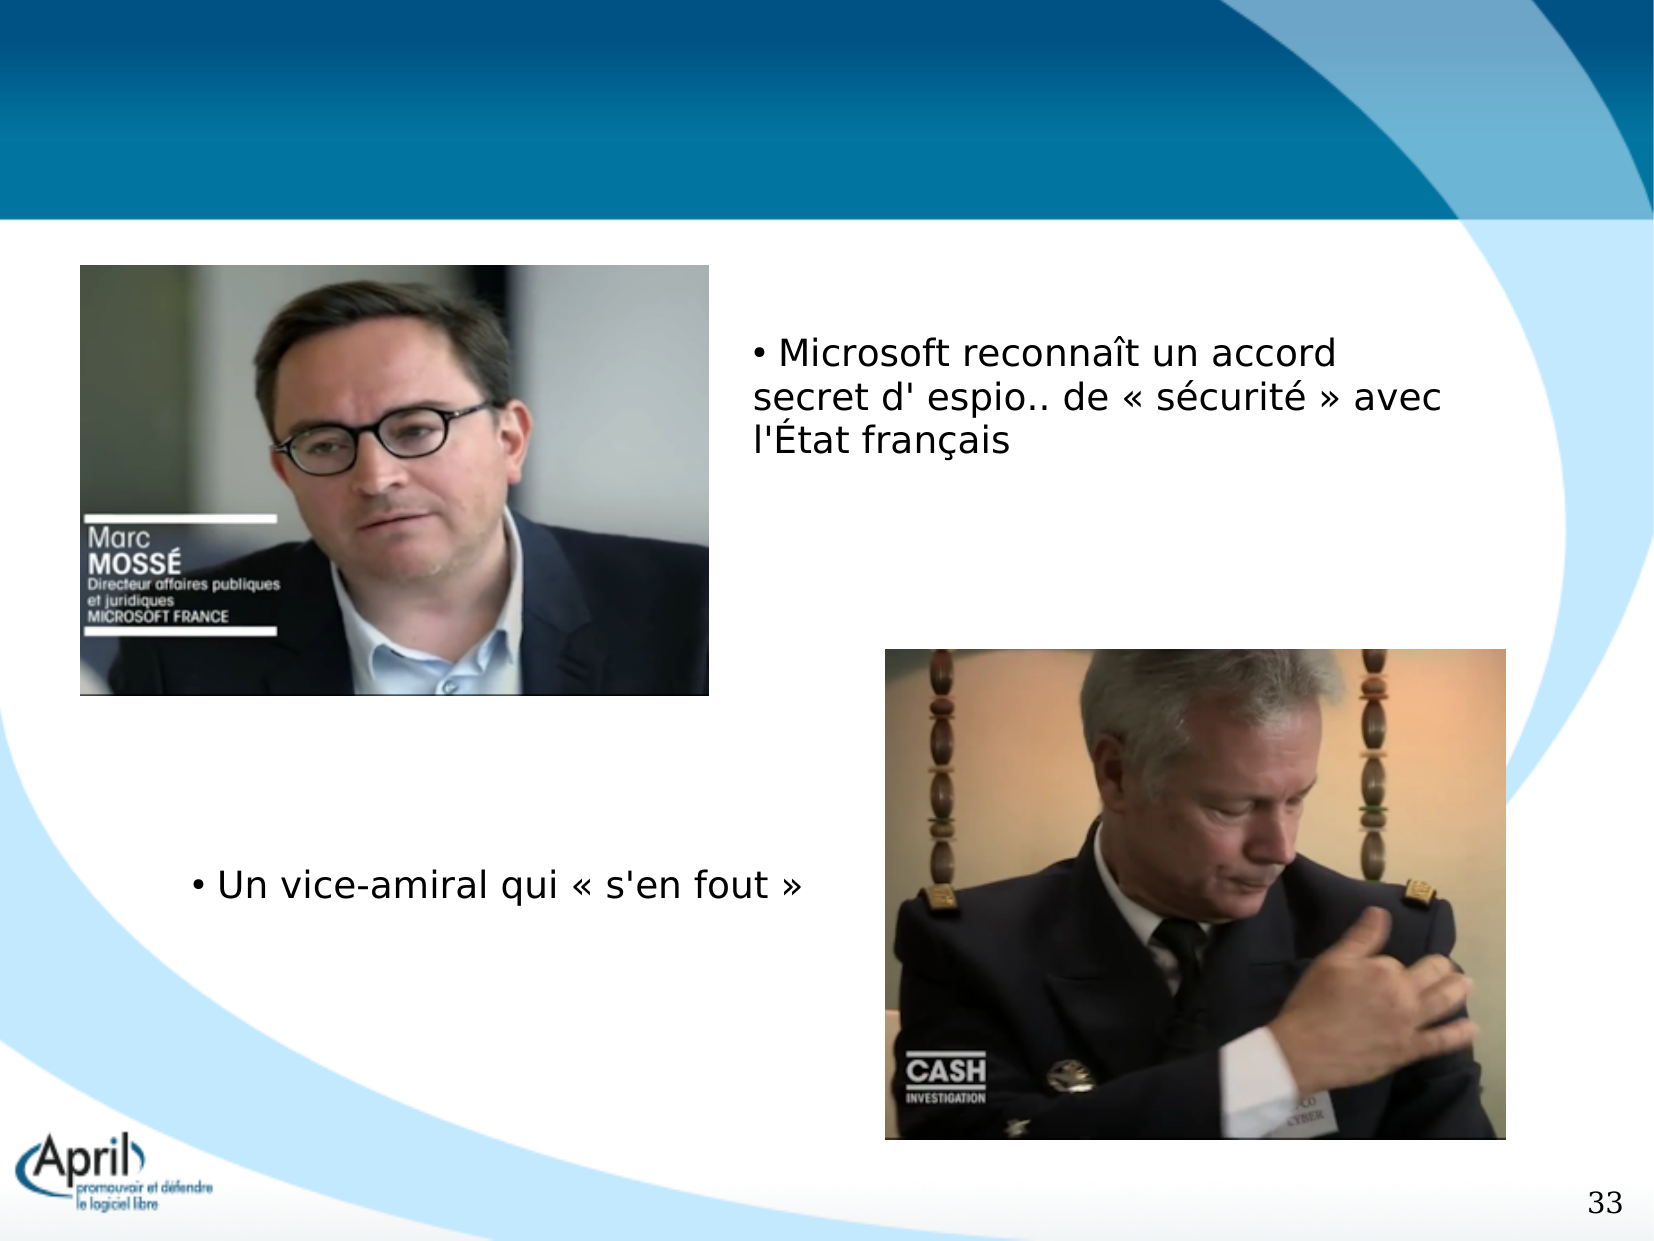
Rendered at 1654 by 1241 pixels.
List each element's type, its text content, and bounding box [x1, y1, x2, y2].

text_box Microsoft reconnaît un accord secret d' espio.. de « sécurité » avec l'État français [738, 324, 1477, 471]
picture [0, 0, 1654, 1241]
text_box Un vice-amiral qui « s'en fout » [177, 856, 945, 959]
